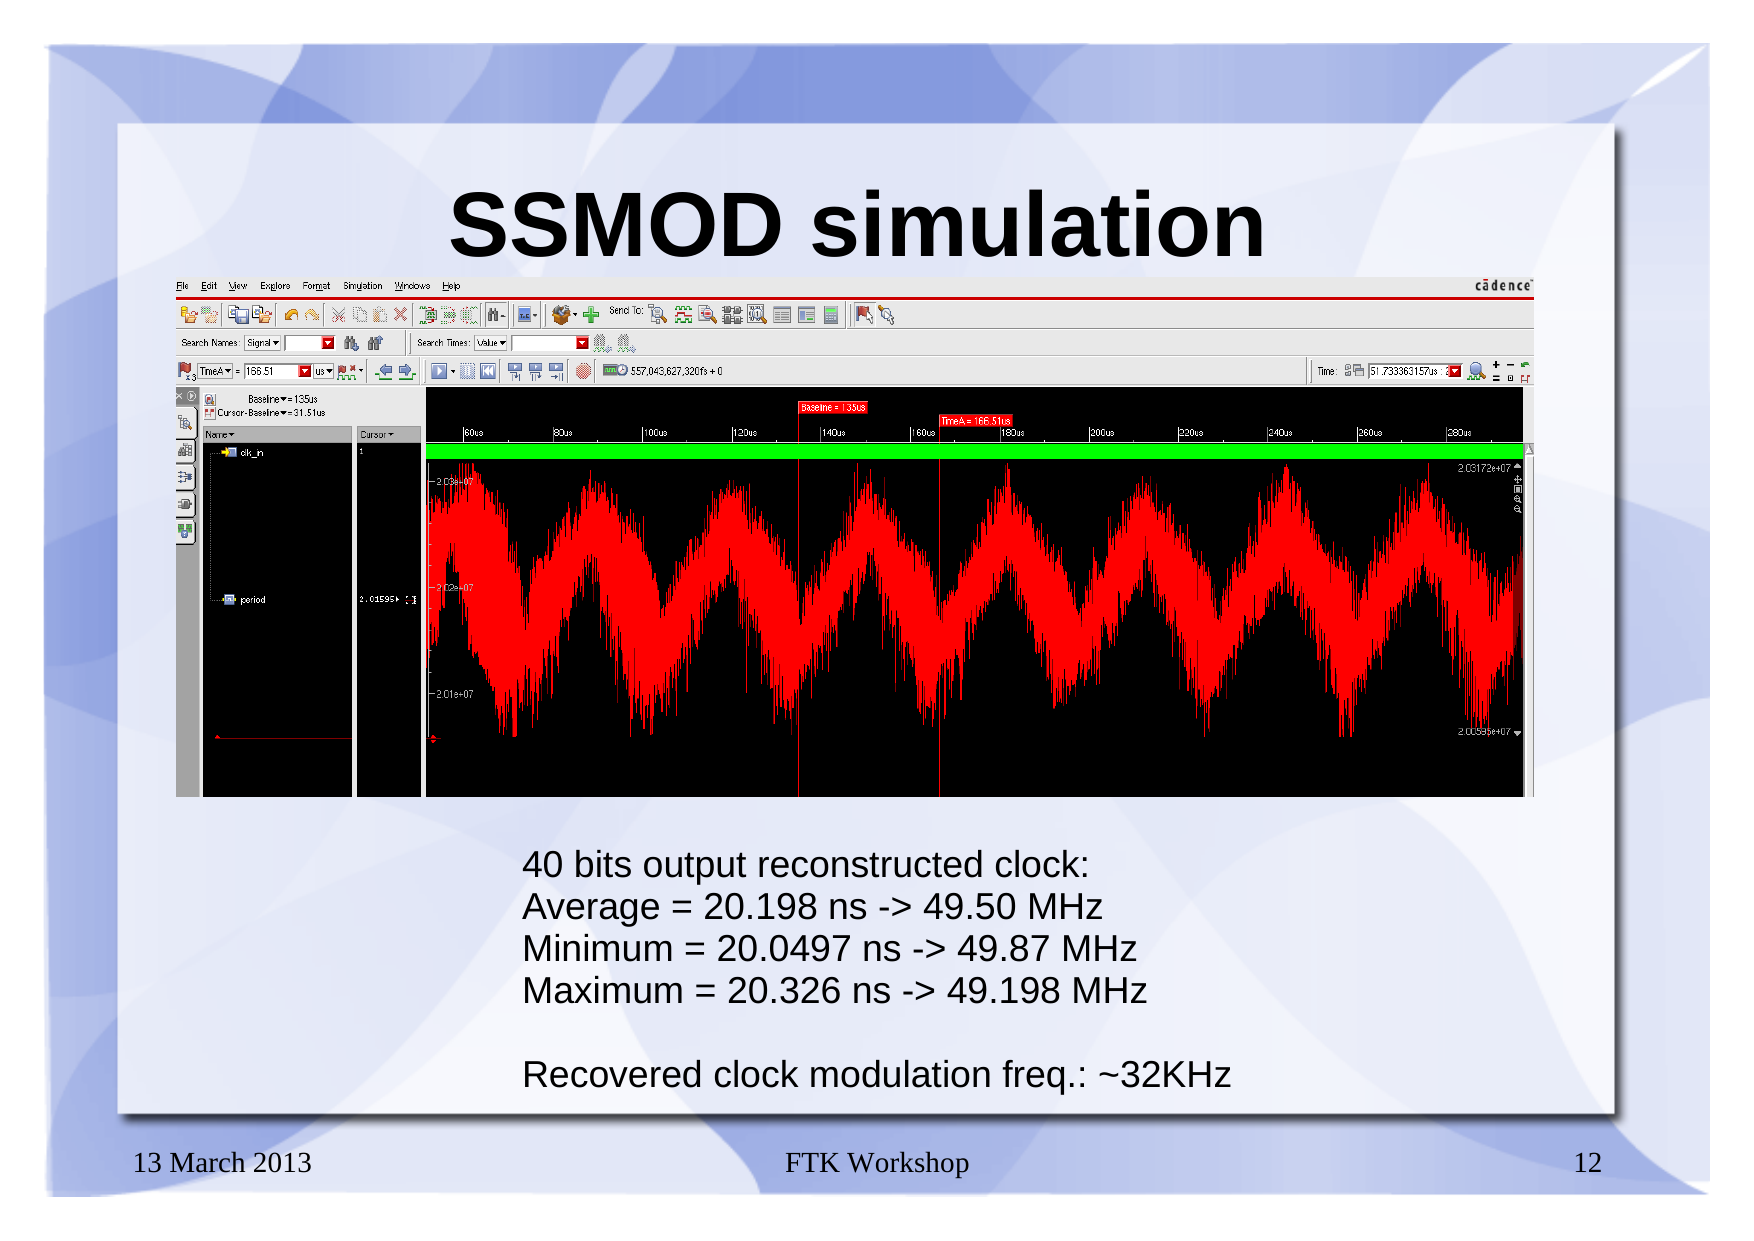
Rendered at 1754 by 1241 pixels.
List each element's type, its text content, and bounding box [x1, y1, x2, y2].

picture [43, 43, 1710, 1197]
title SSMOD simulation [126, 127, 1591, 321]
text_box 40 bits output reconstructed clock: Average = 20.198 ns -> 49.50 MHz Minimum = 20.0497 ns -> 49.87 MHz Maximum = 20.326 ns -> 49.198 MHz Recovered clock modulation freq.: ~32KHz [507, 836, 1275, 1103]
